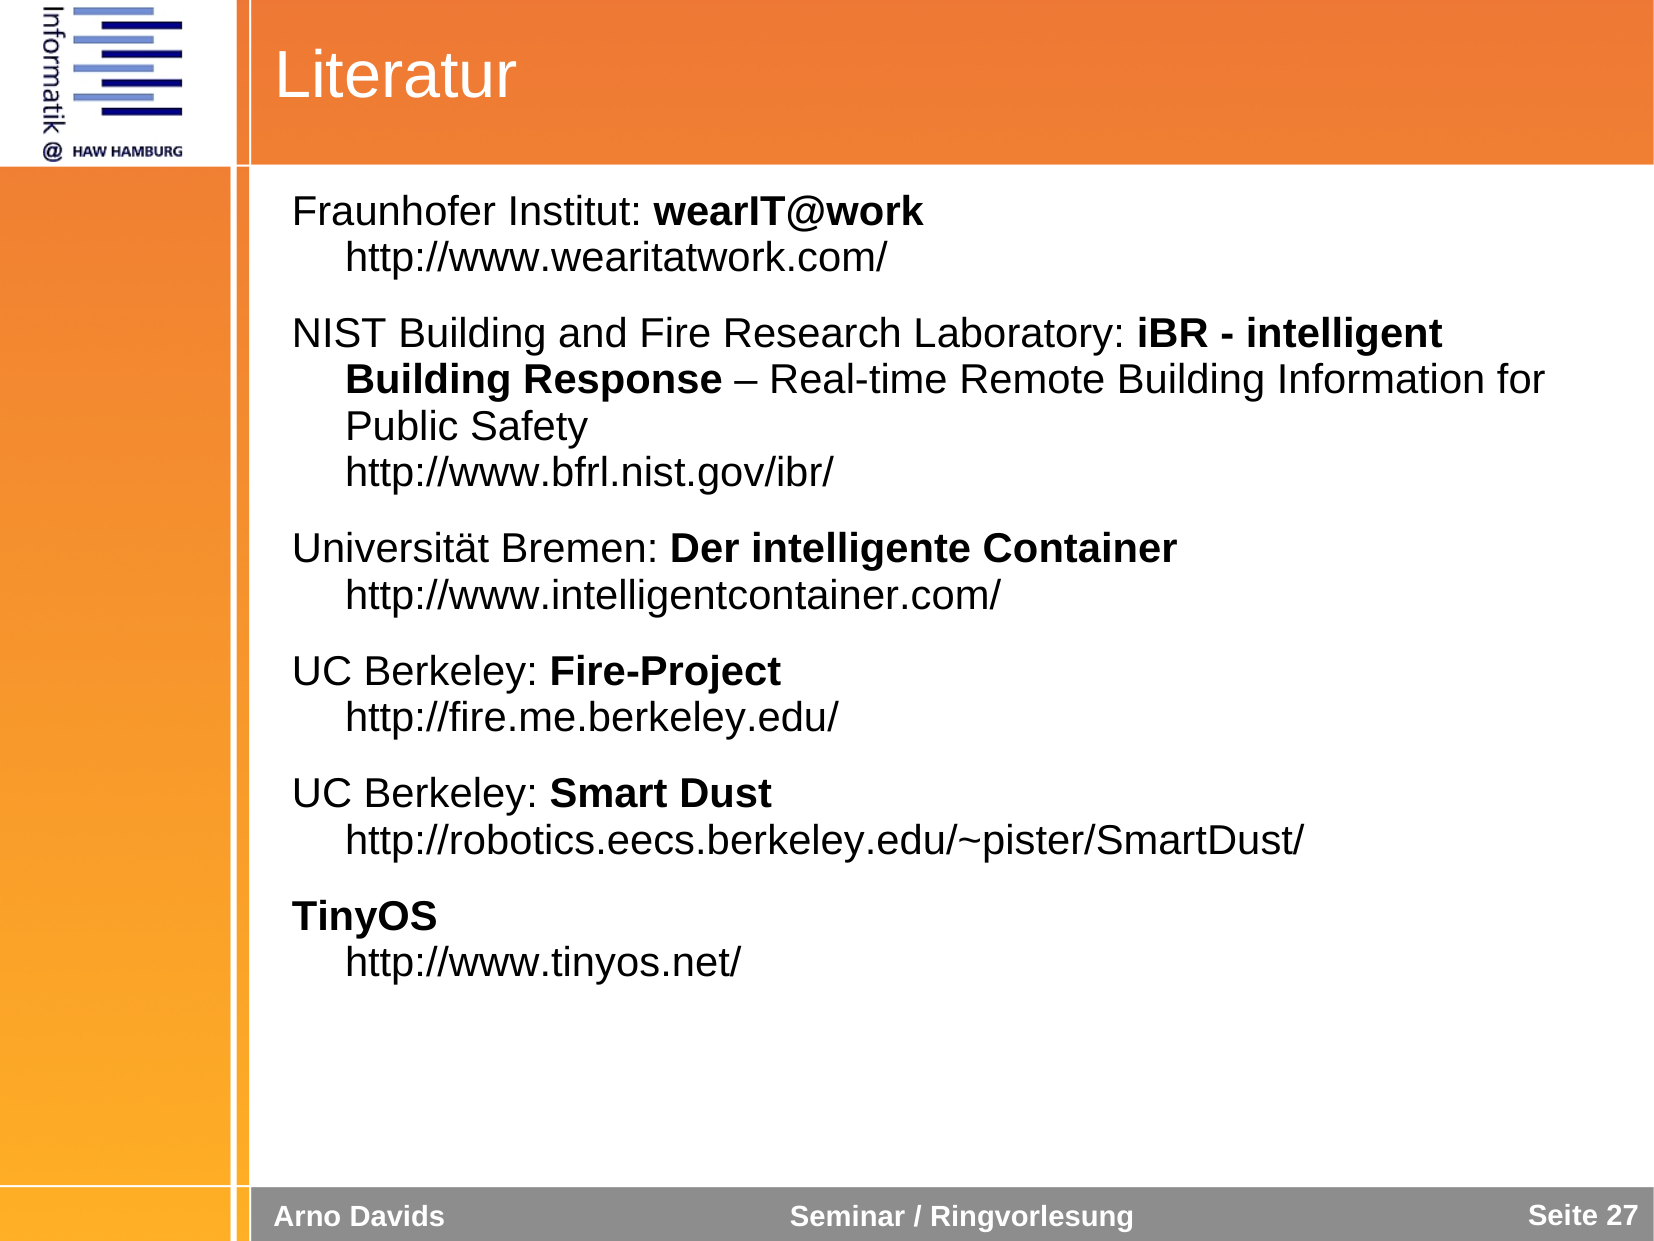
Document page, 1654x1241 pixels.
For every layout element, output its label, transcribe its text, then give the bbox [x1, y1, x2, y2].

title Literatur [274, 11, 1651, 137]
picture [0, 0, 1654, 1241]
list Fraunhofer Institut: wearIT@work http://www.wearitatwork.com/ NIST Building and Fire Research Laboratory: iBR - intelligent Building Response – Real-time Remote Building Information for Public Safety http://www.bfrl.nist.gov/ibr/ Universität Bremen: Der intelligente Container http://www.intelligentcontainer.com/ UC Berkeley: Fire-Project http://fire.me.berkeley.edu/ UC Berkeley: Smart Dust http://robotics.eecs.berkeley.edu/~pister/SmartDust/ TinyOS http://www.tinyos.net/ [274, 187, 1576, 1175]
picture [43, 5, 186, 162]
